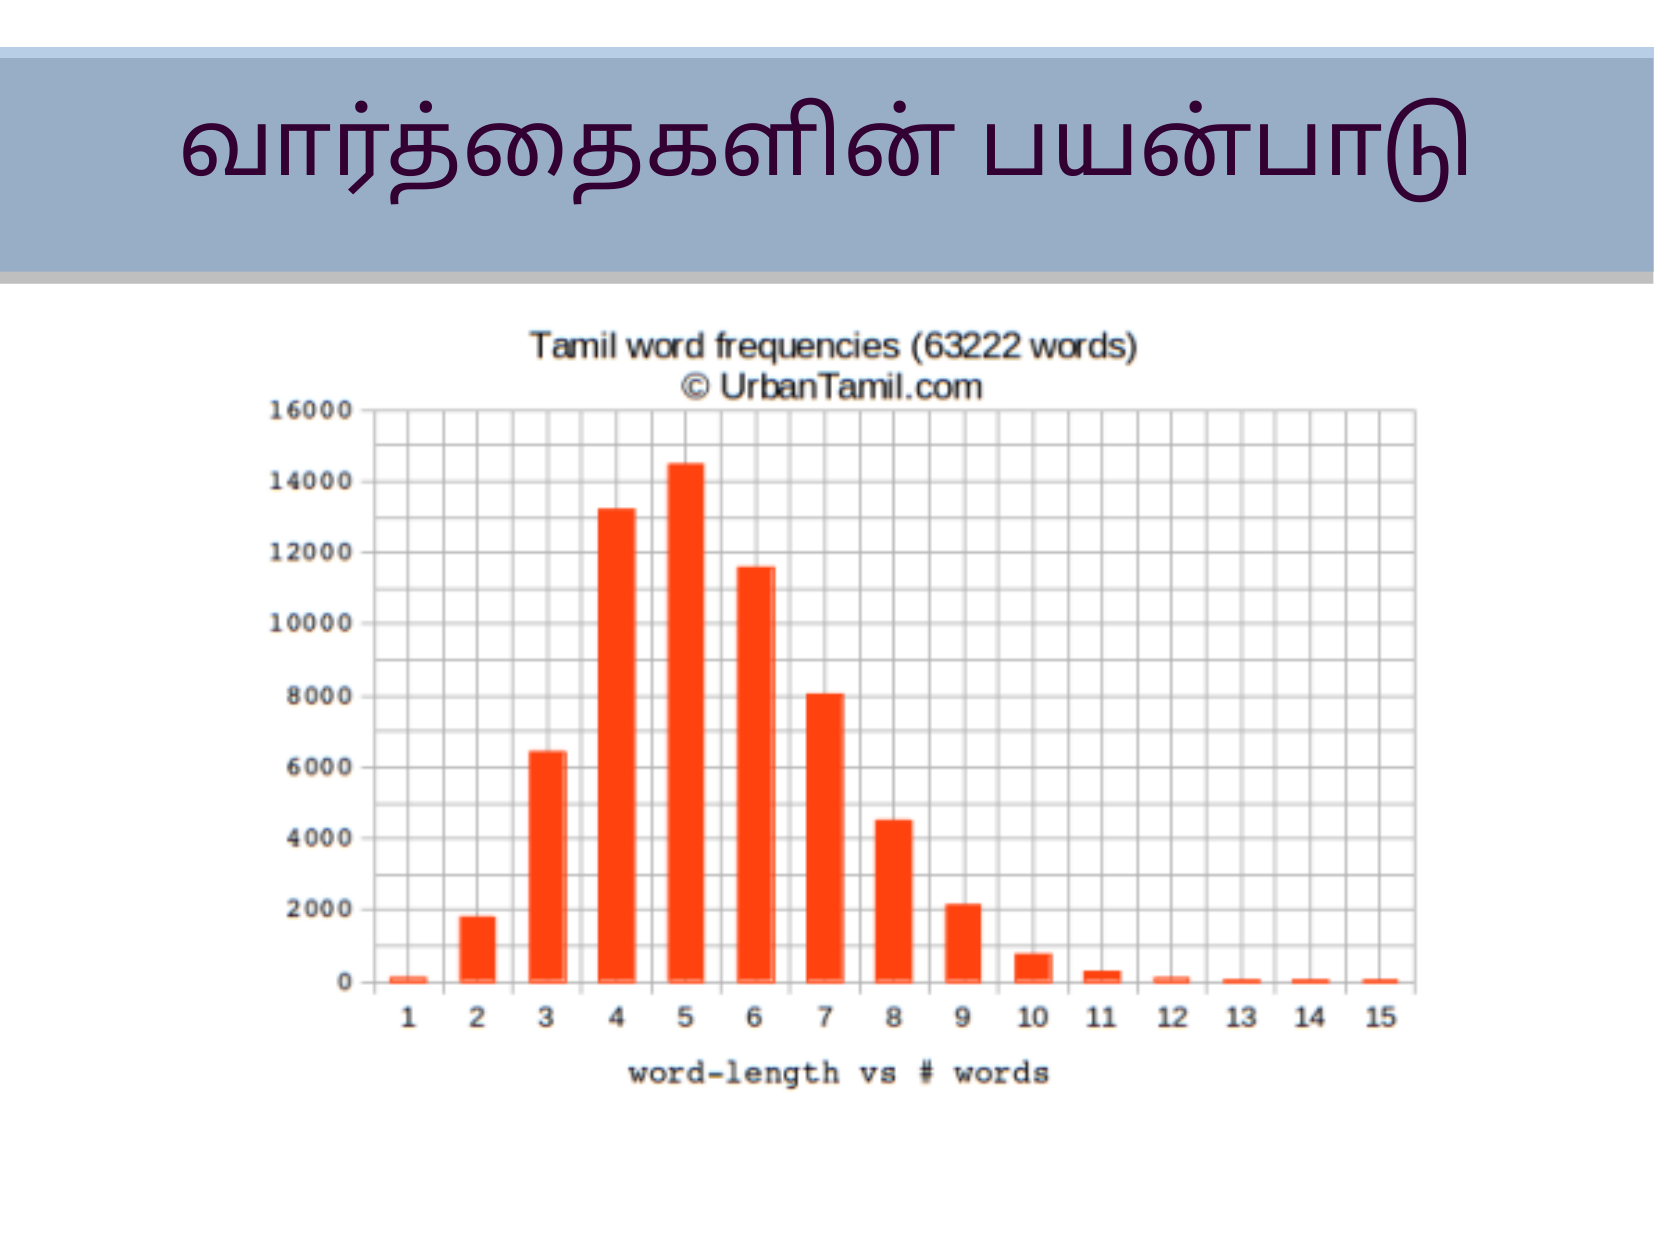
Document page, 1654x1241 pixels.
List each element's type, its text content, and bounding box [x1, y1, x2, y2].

text_box [0, 47, 1654, 272]
picture [224, 318, 1501, 1123]
title வார்த்தைகளின் பயன்பாடு [82, 49, 1571, 257]
